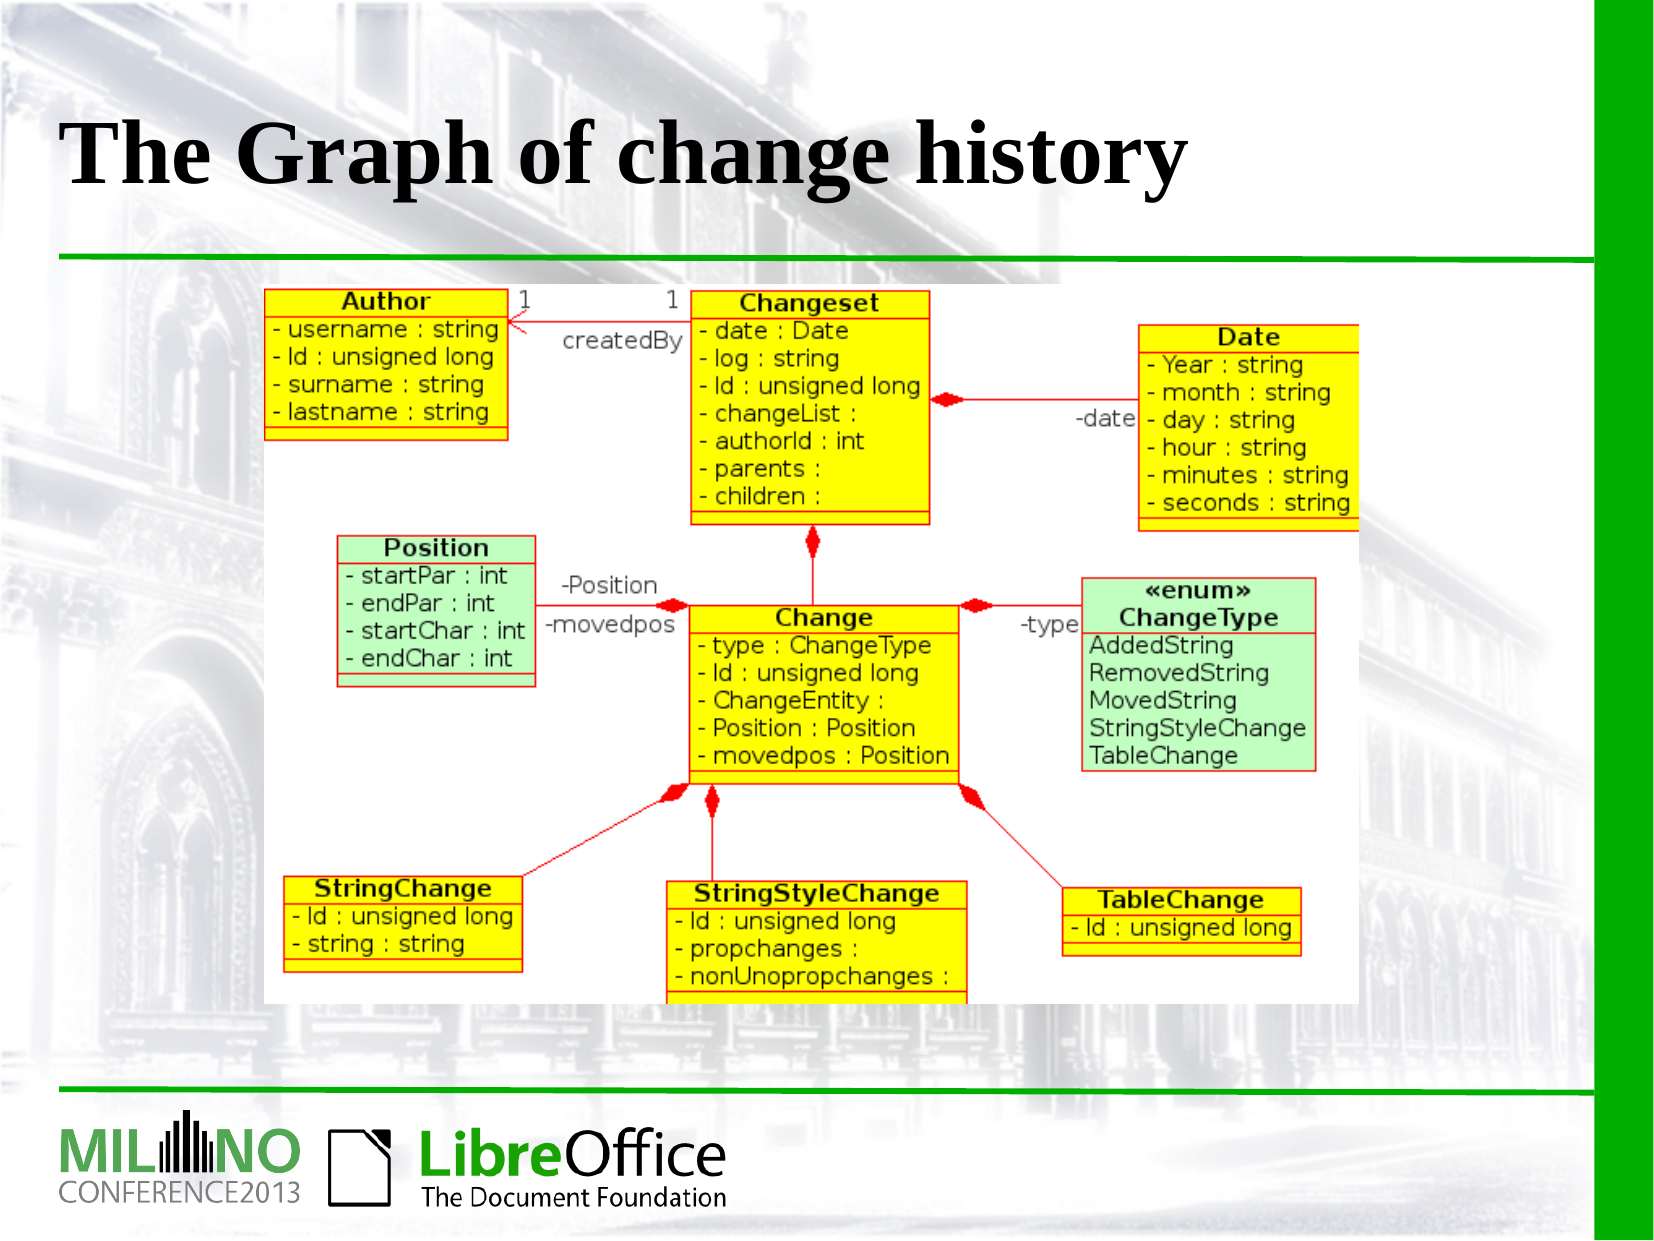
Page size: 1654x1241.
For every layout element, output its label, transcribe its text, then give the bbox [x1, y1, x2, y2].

picture [0, 1, 1594, 1241]
title The Graph of change history [59, 49, 1548, 257]
